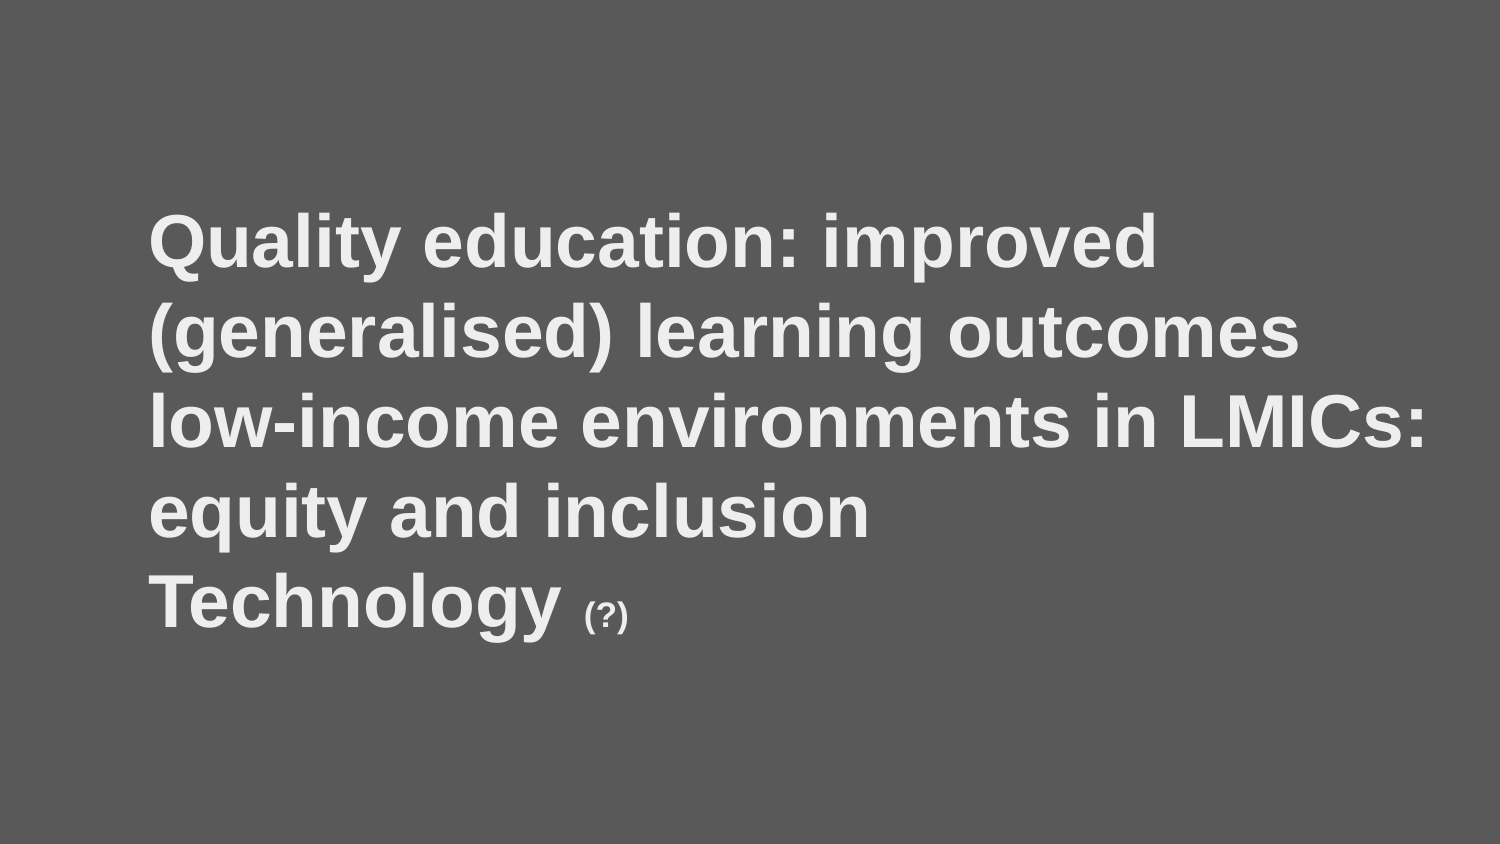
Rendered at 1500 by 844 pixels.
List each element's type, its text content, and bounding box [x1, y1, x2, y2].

title Quality education: improved (generalised) learning outcomes low-income environments in LMICs: equity and inclusion Technology (?) [133, 127, 1449, 709]
